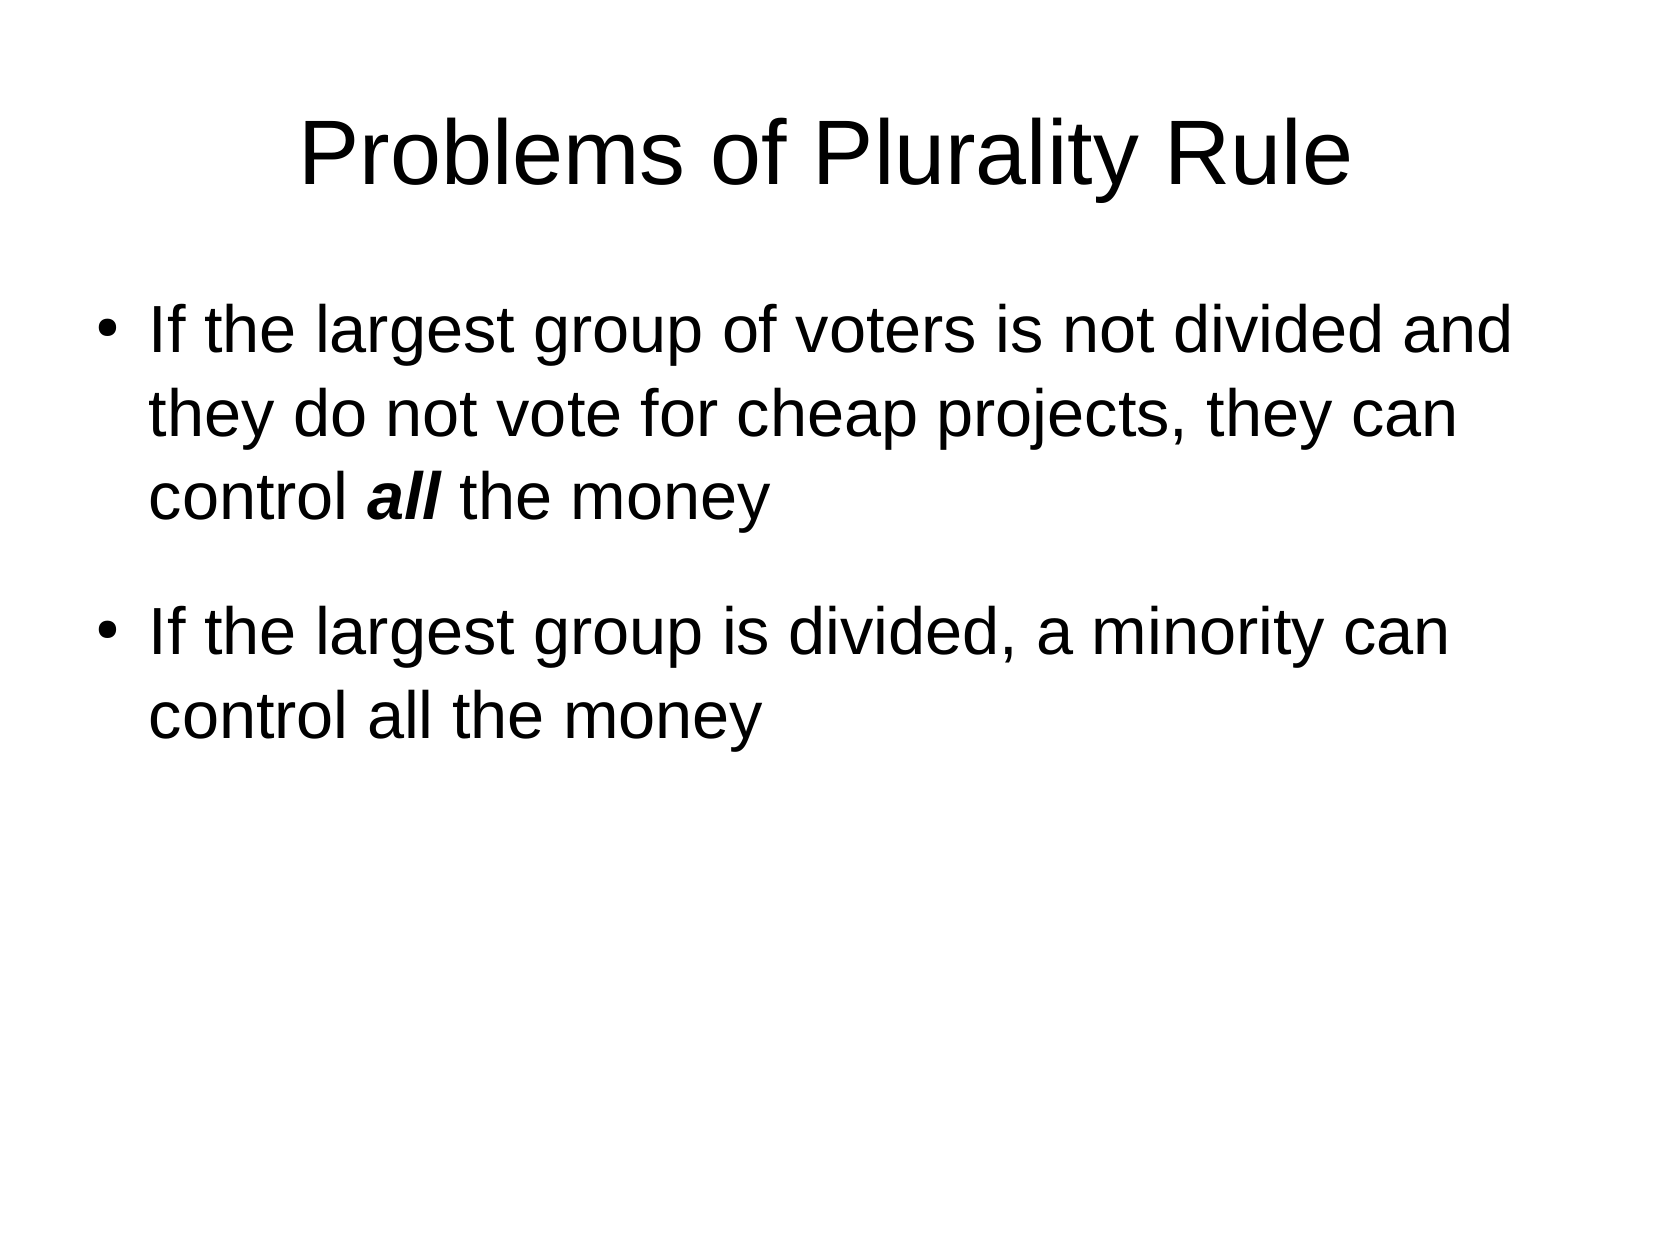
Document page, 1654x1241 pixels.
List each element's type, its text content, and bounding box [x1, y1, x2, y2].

list If the largest group of voters is not divided and they do not vote for cheap projects, they can control all the money If the largest group is divided, a minority can control all the money [78, 291, 1567, 1111]
title Problems of Plurality Rule [82, 49, 1571, 257]
